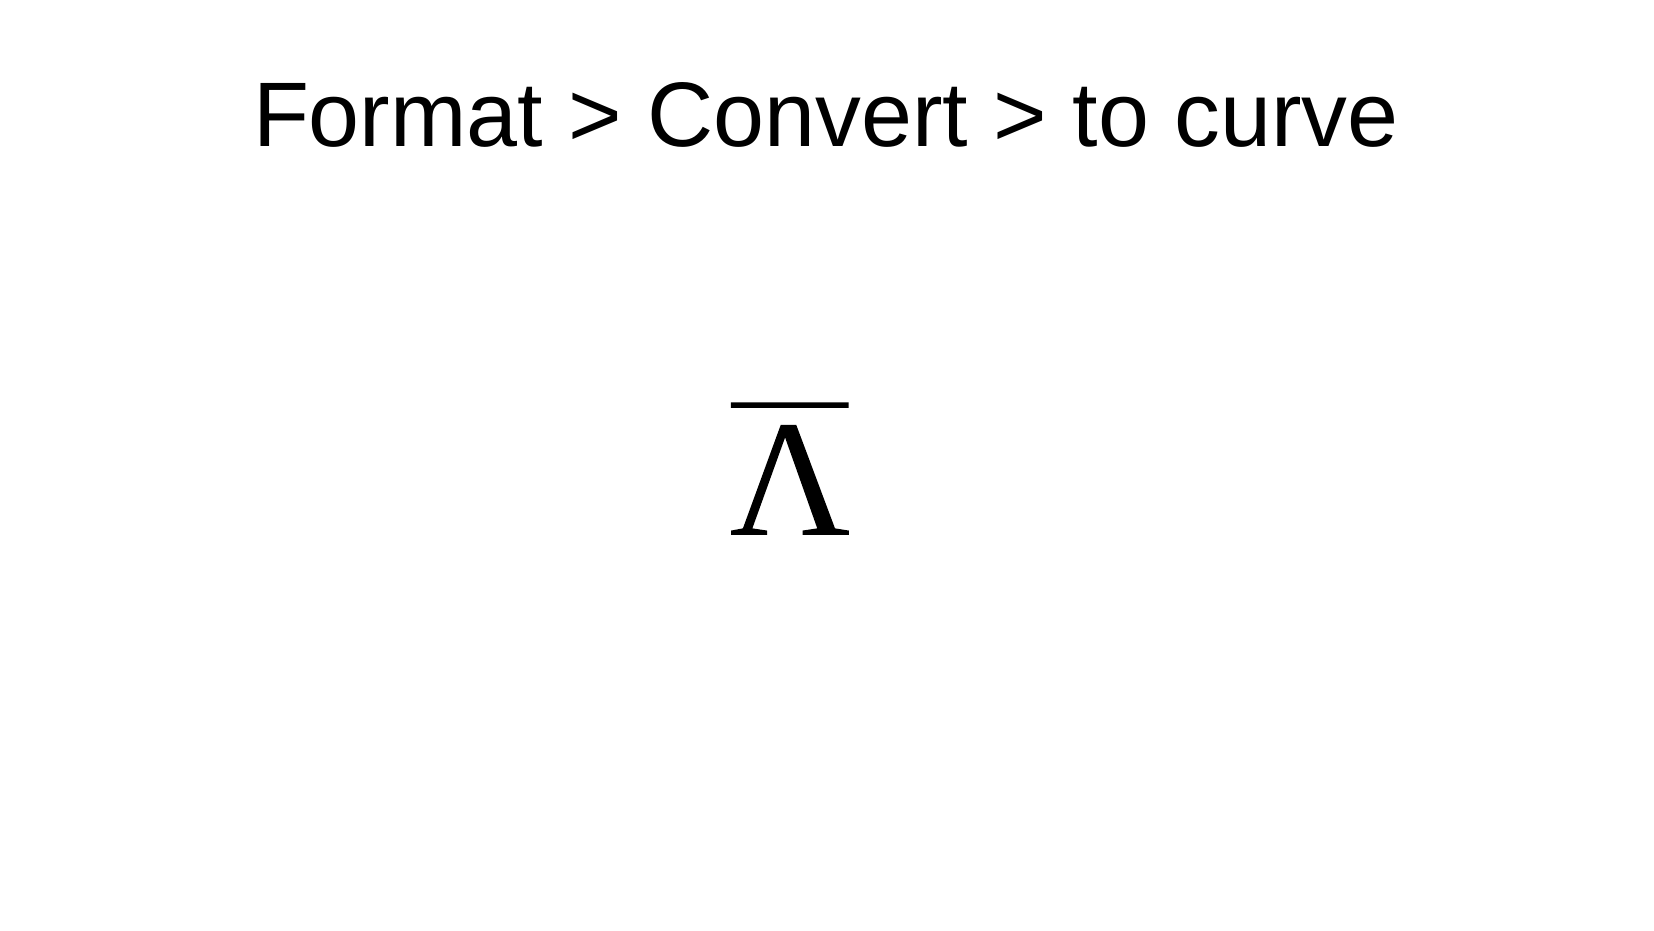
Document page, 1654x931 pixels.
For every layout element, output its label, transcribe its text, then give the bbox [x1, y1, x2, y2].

title Format > Convert > to curve [82, 37, 1571, 193]
text_box [730, 402, 849, 408]
text_box [731, 424, 849, 535]
